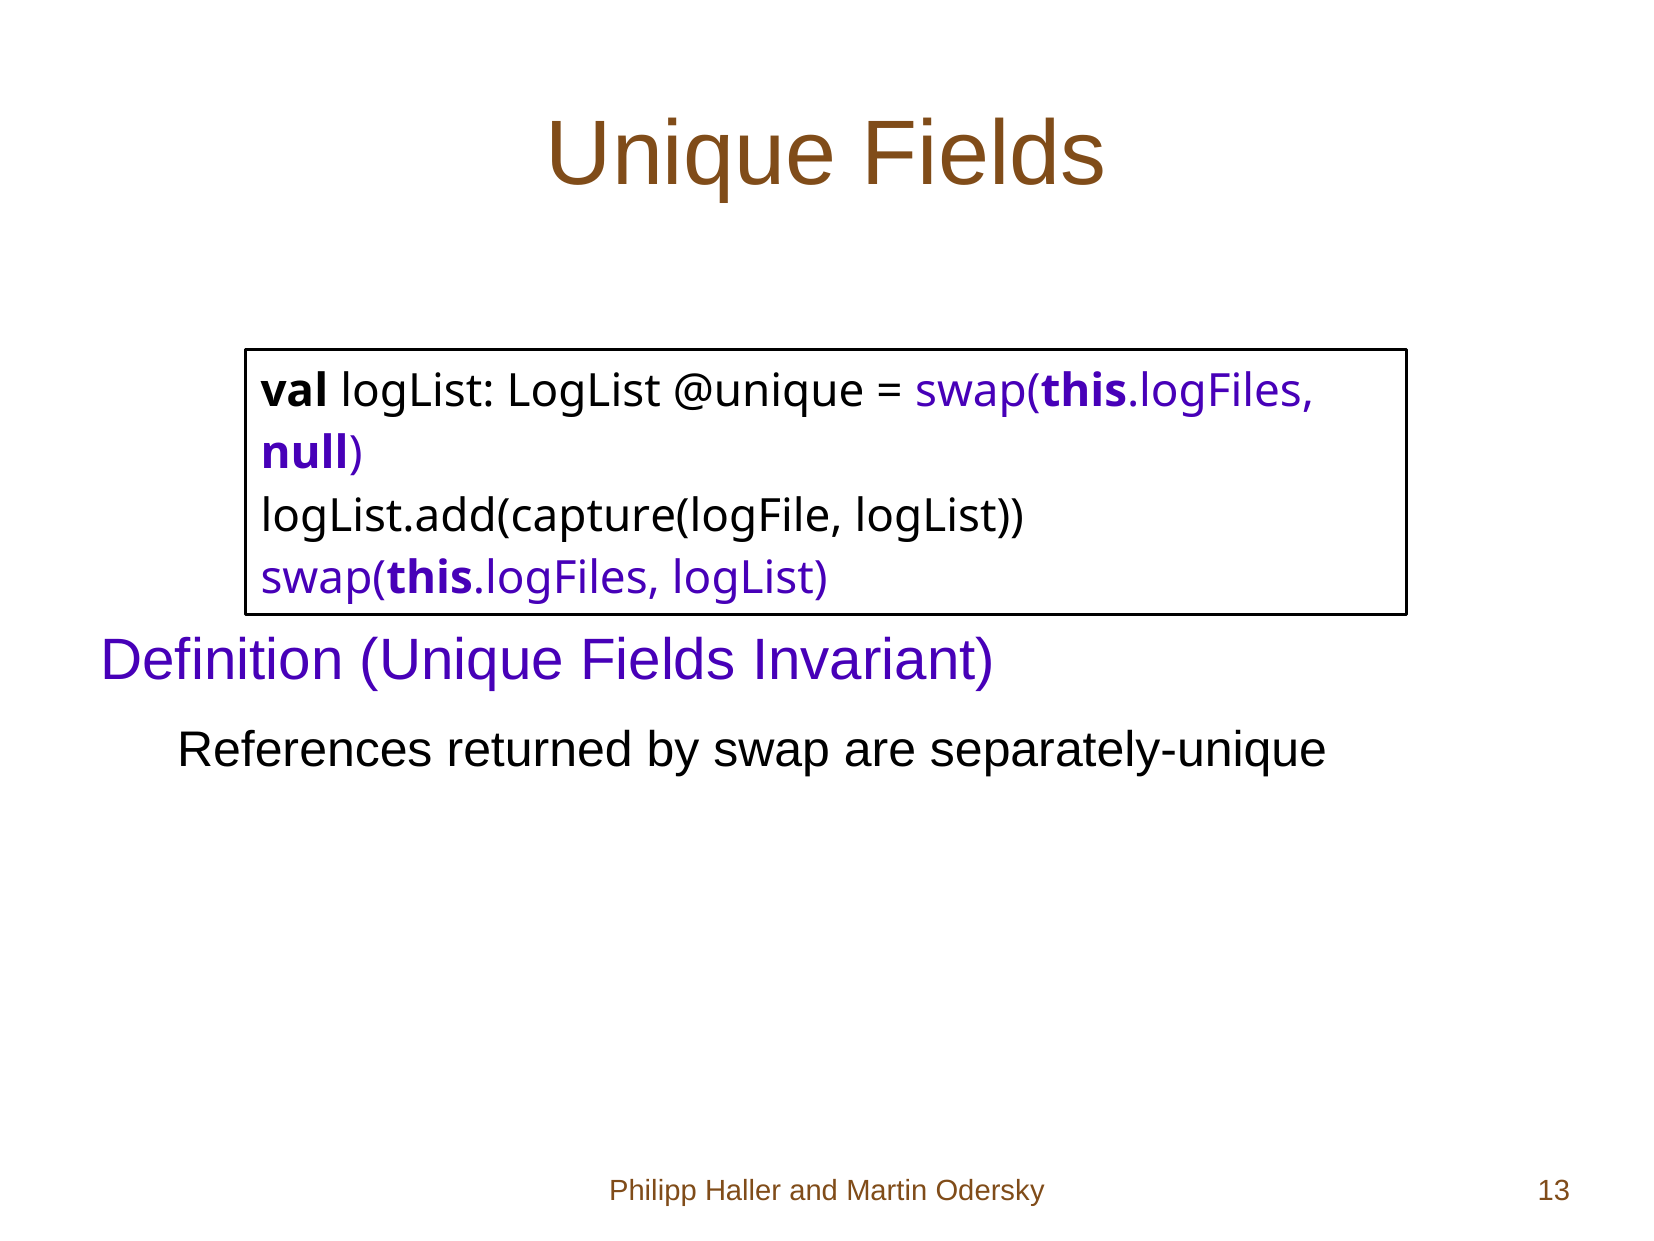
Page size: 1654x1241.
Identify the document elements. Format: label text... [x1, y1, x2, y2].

title Unique Fields [82, 56, 1571, 248]
text_box val logList: LogList @unique = swap(this.logFiles, null) logList.add(capture(logFile, logList)) swap(this.logFiles, logList) [245, 349, 1407, 551]
list Definition (Unique Fields Invariant) References returned by swap are separately-unique [82, 248, 1571, 1118]
